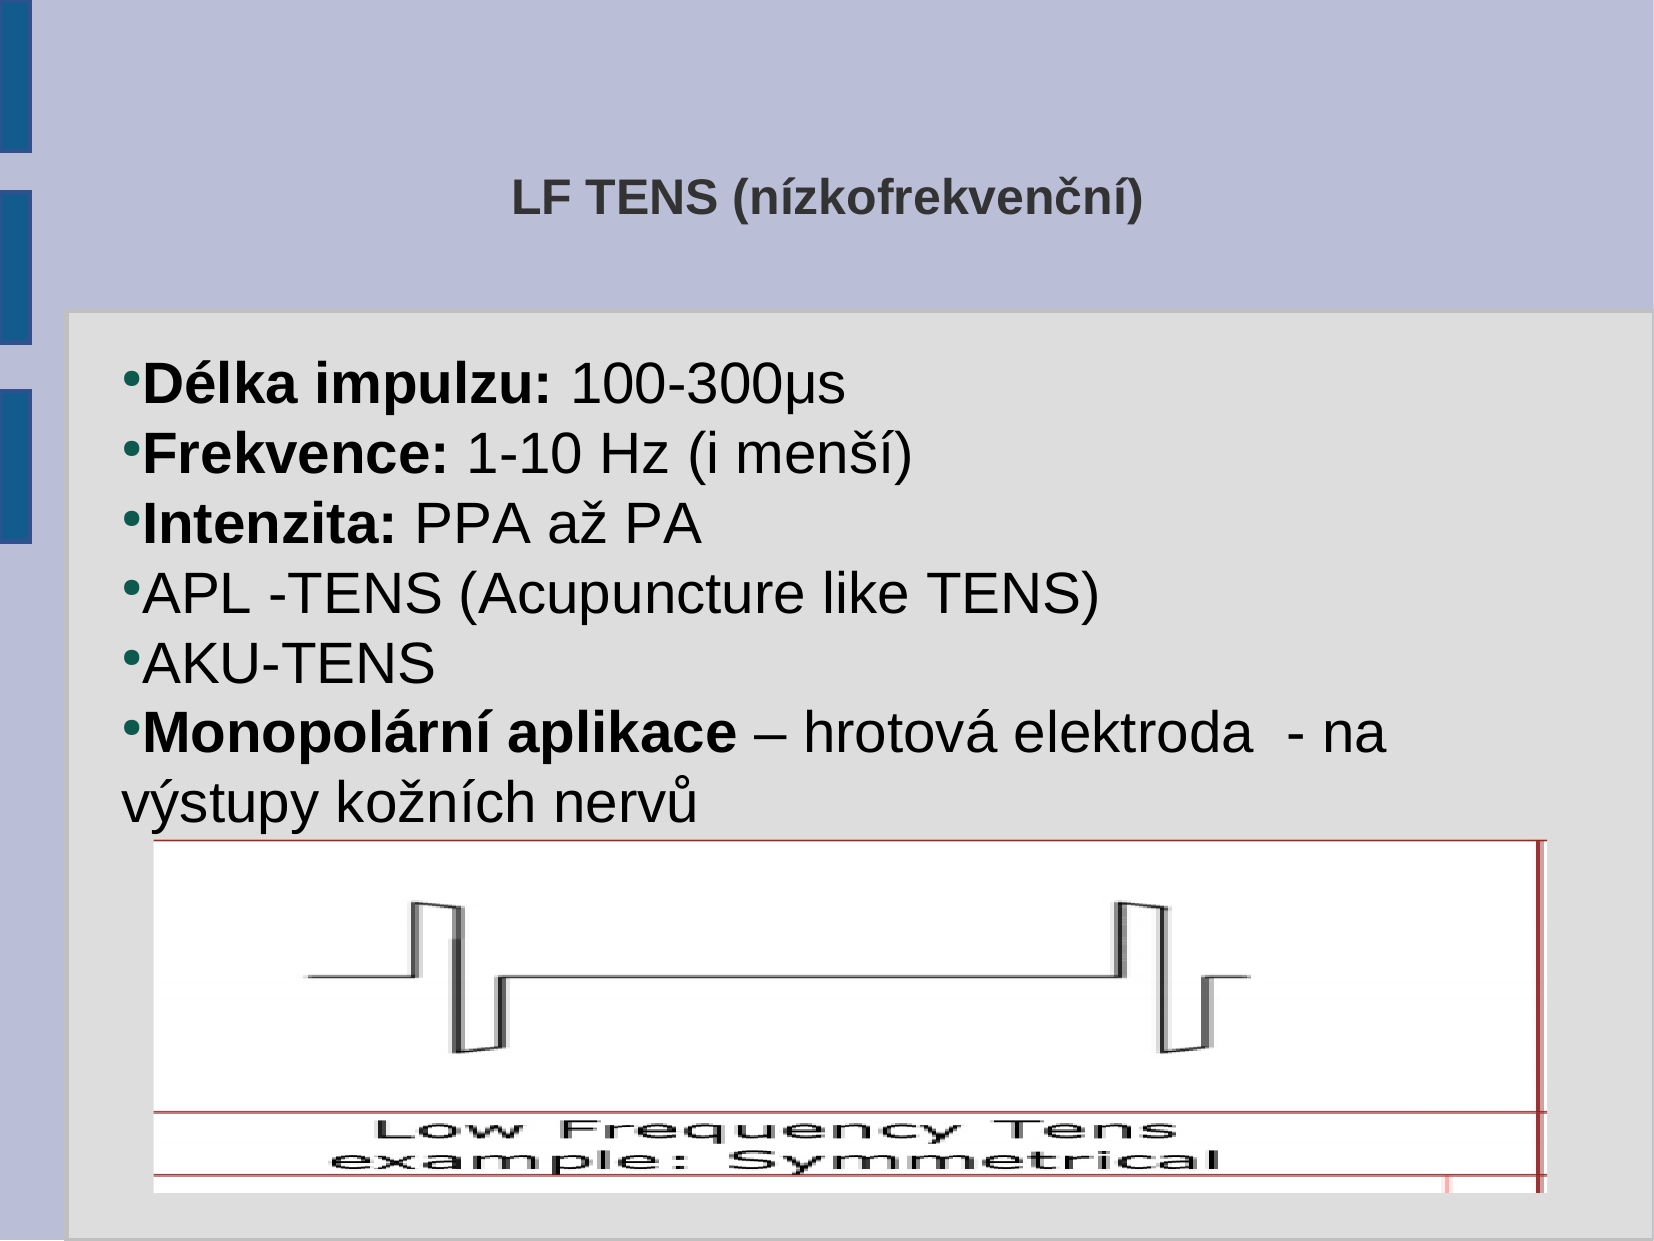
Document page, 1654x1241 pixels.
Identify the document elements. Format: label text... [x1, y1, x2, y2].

list Délka impulzu: 100-300μs Frekvence: 1-10 Hz (i menší) Intenzita: PPA až PA APL -TENS (Acupuncture like TENS) AKU-TENS Monopolární aplikace – hrotová elektroda - na výstupy kožních nervů [121, 344, 1534, 840]
title LF TENS (nízkofrekvenční) [121, 91, 1534, 299]
picture [153, 839, 1548, 1193]
